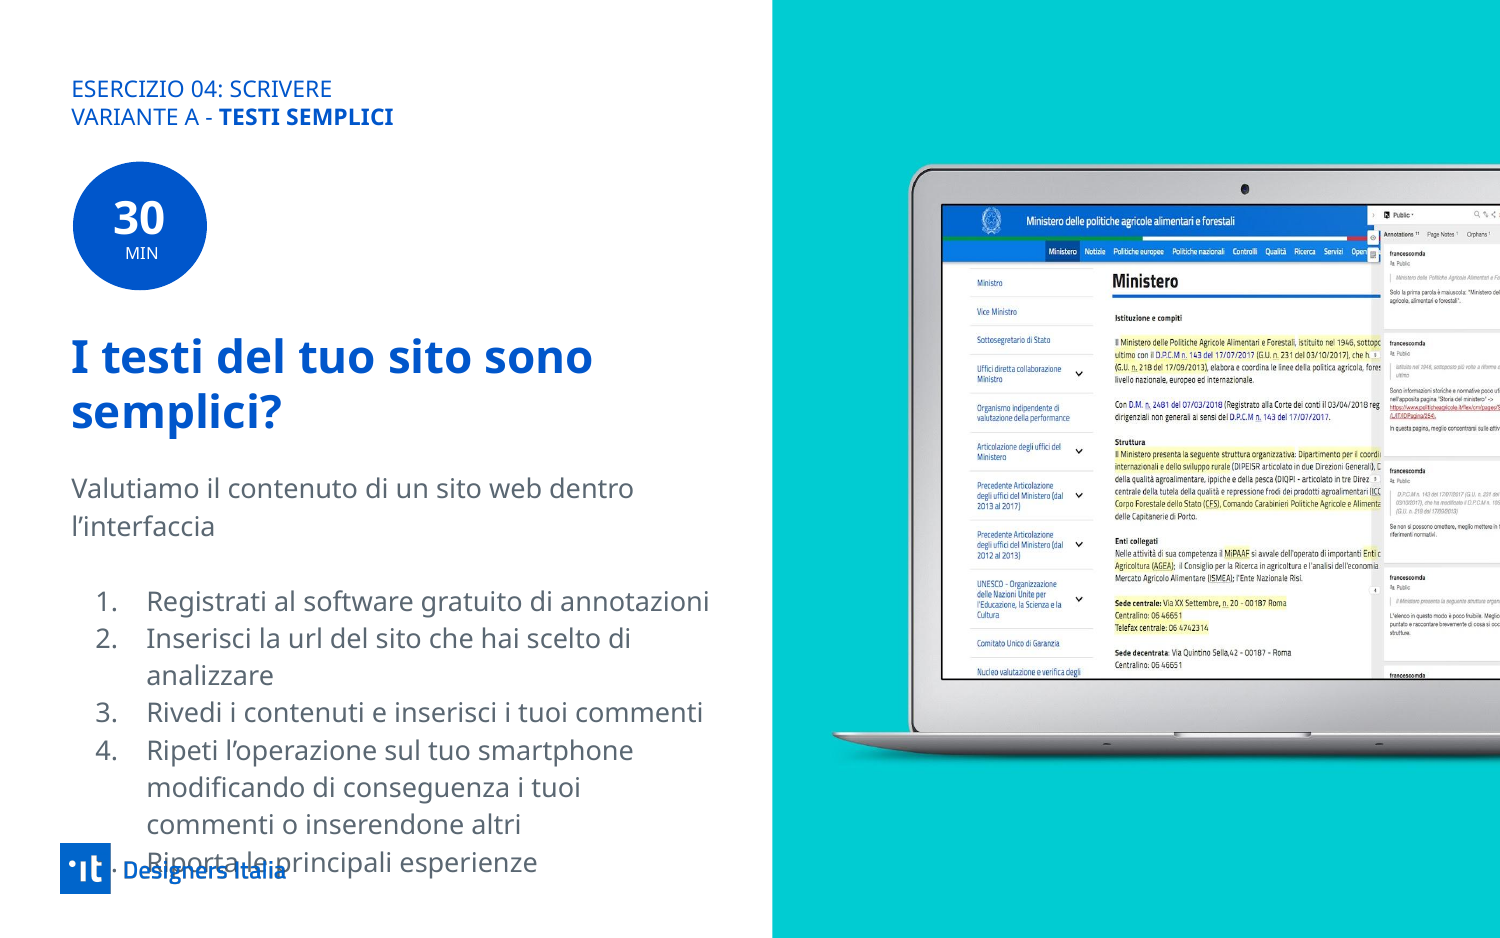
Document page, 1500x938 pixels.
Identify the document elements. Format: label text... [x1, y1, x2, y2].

picture [60, 843, 299, 894]
text_box ESERCIZIO 04: SCRIVERE VARIANTE A - TESTI SEMPLICI [56, 60, 606, 149]
text_box I testi del tuo sito sono semplici? [56, 312, 622, 452]
text_box Valutiamo il contenuto di un sito web dentro l’interfaccia Registrati al software gratuito di annotazioni Inserisci la url del sito che hai scelto di analizzare Rivedi i contenuti e inserisci i tuoi commenti Ripeti l’operazione sul tuo smartphone modificando di conseguenza i tuoi commenti o inserendone altri Riporta le principali esperienze [56, 452, 732, 511]
picture [772, 0, 1500, 938]
text_box MIN [106, 227, 178, 272]
text_box 30 [148, 206, 157, 227]
text_box 30 [94, 178, 185, 227]
text_box [72, 161, 207, 291]
